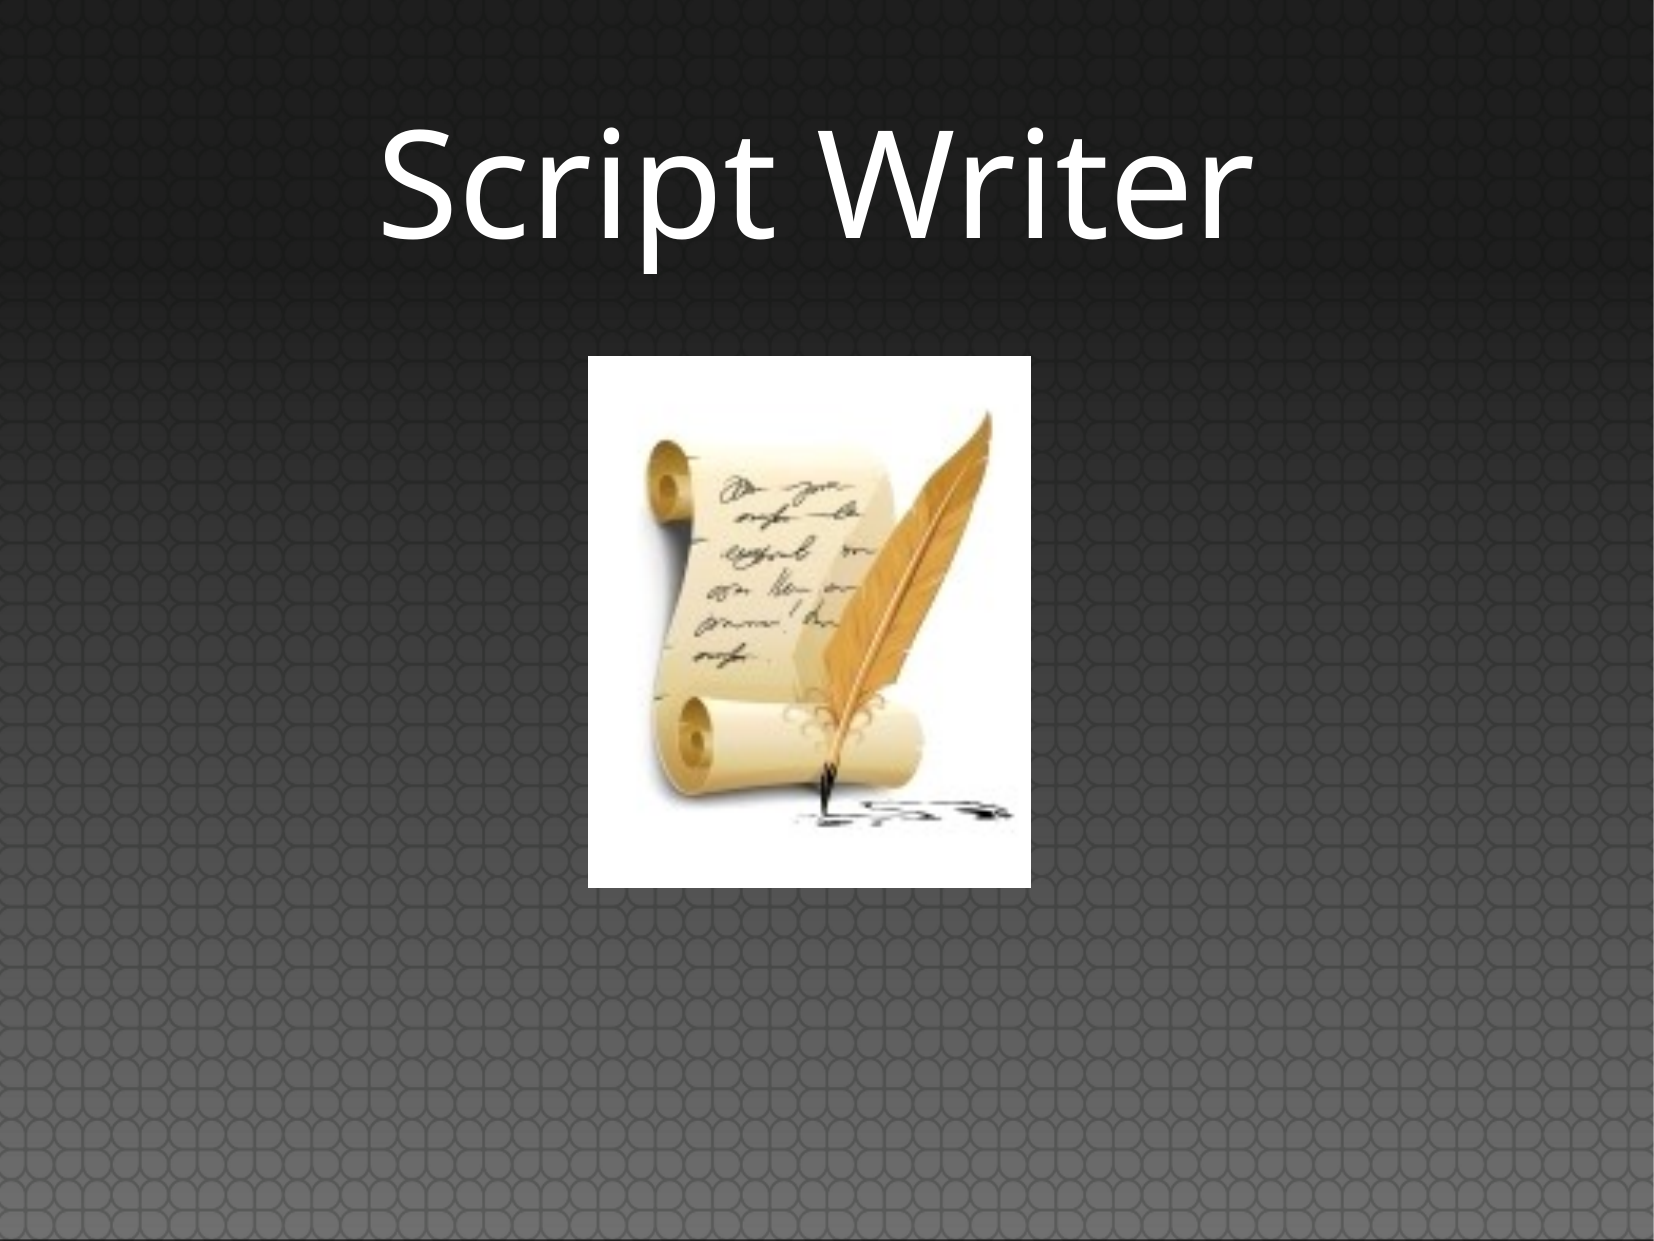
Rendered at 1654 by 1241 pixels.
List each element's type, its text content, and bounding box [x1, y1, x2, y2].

title Script Writer [72, 86, 1561, 275]
picture [0, 0, 1654, 1241]
